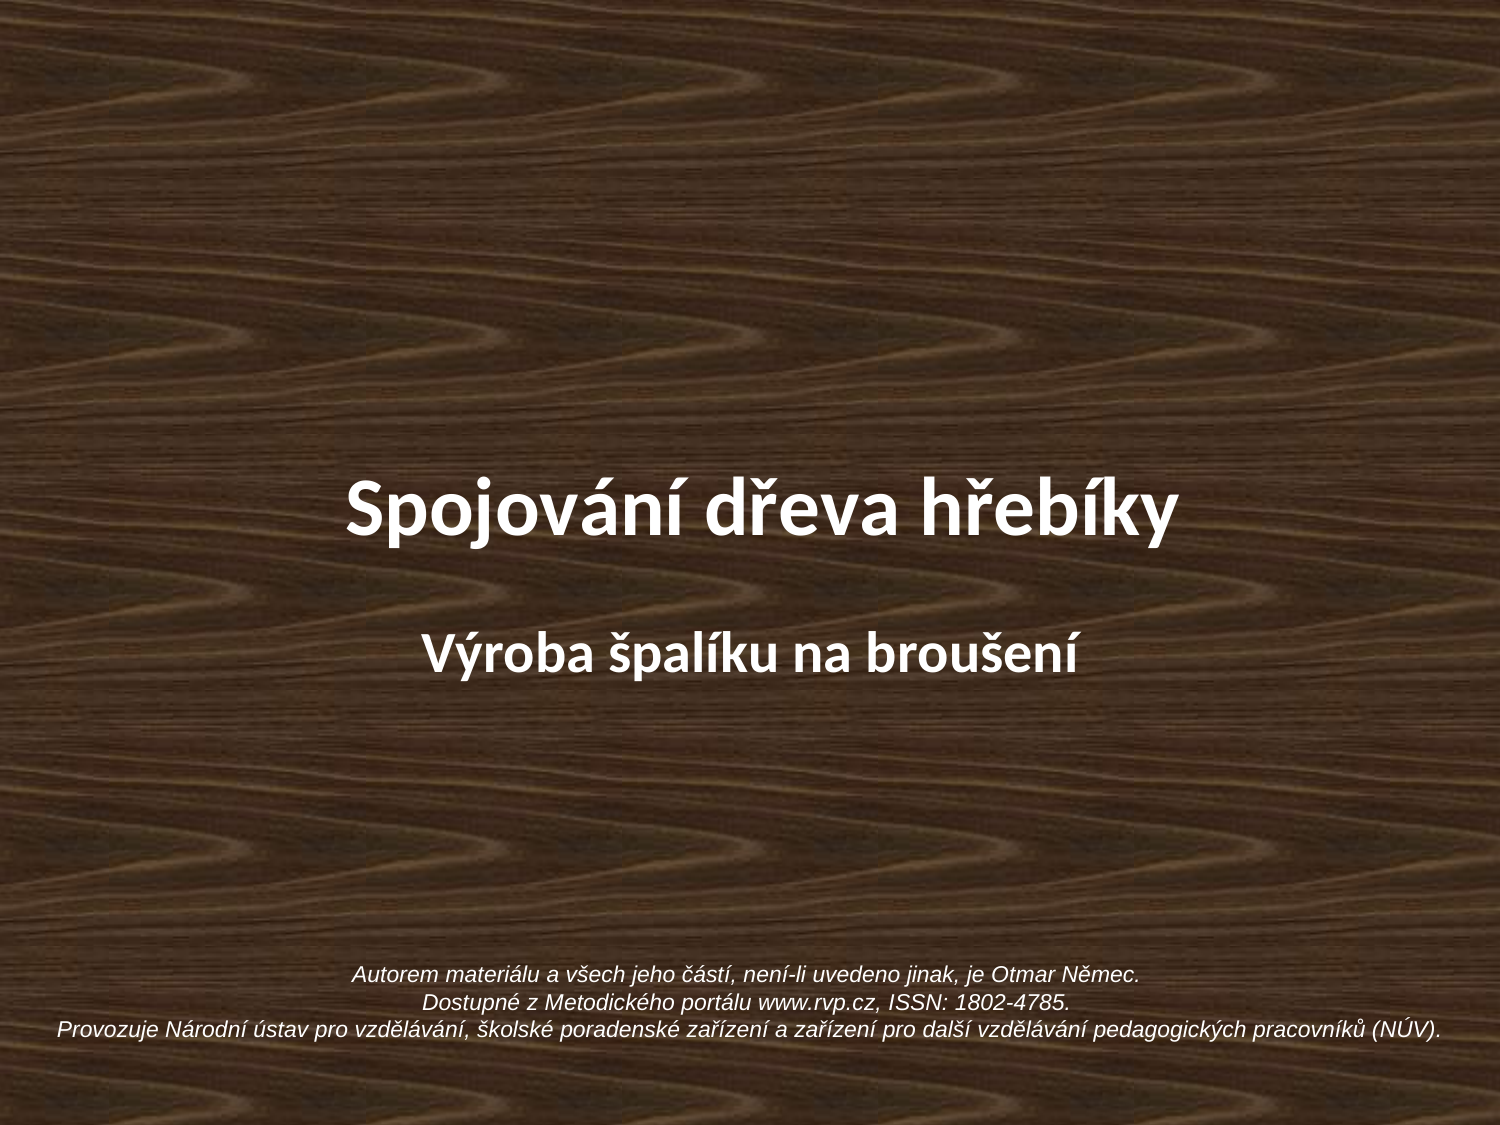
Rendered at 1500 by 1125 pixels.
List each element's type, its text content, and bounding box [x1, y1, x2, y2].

picture [0, 0, 1500, 1125]
text_box Spojování dřeva hřebíky [330, 444, 1196, 560]
text_box Výroba špalíku na broušení [406, 606, 1094, 692]
text_box Autorem materiálu a všech jeho částí, není-li uvedeno jinak, je Otmar Němec. Dostupné z Metodického portálu www.rvp.cz, ISSN: 1802-4785. Provozuje Národní ústav pro vzdělávání, školské poradenské zařízení a zařízení pro další vzdělávání pedagogických pracovníků (NÚV). [29, 952, 1471, 1051]
